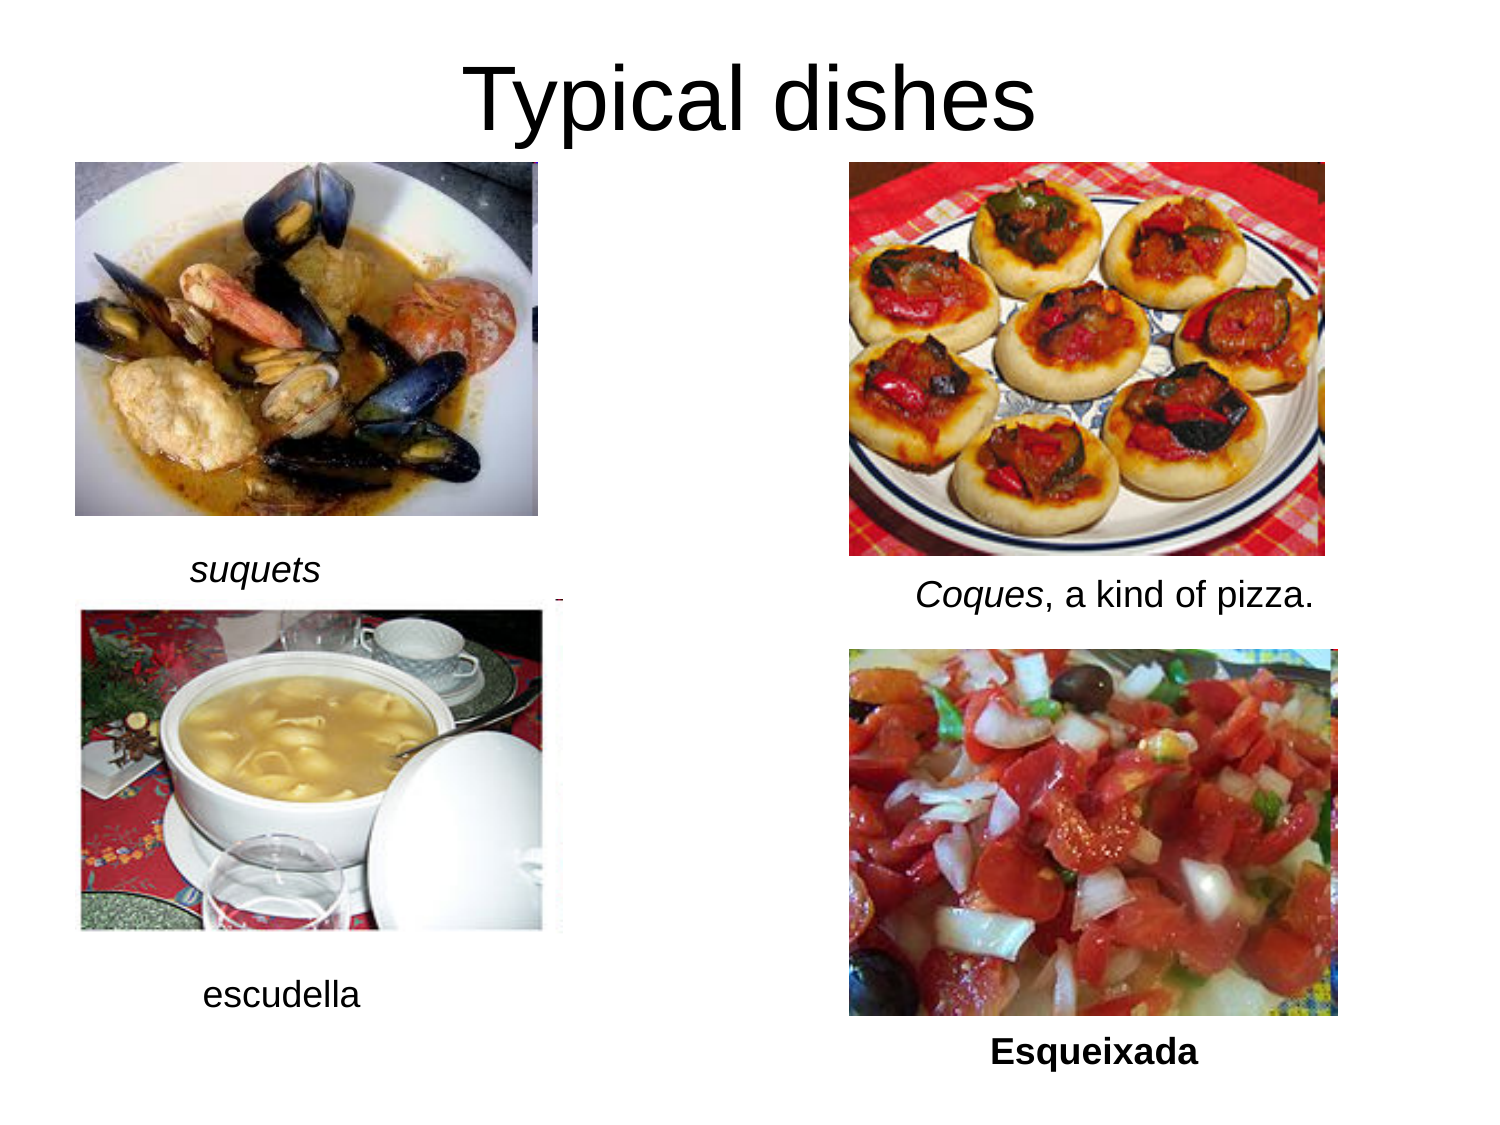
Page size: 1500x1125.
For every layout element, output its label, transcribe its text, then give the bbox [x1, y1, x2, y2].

picture [75, 599, 563, 943]
picture [849, 162, 1325, 556]
text_box Esqueixada [975, 1019, 1214, 1125]
text_box suquets [175, 537, 347, 598]
text_box Coques, a kind of pizza. [900, 562, 1341, 623]
picture [75, 162, 538, 516]
title Typical dishes [75, 0, 1425, 188]
text_box escudella [188, 962, 376, 1023]
picture [849, 649, 1338, 1016]
